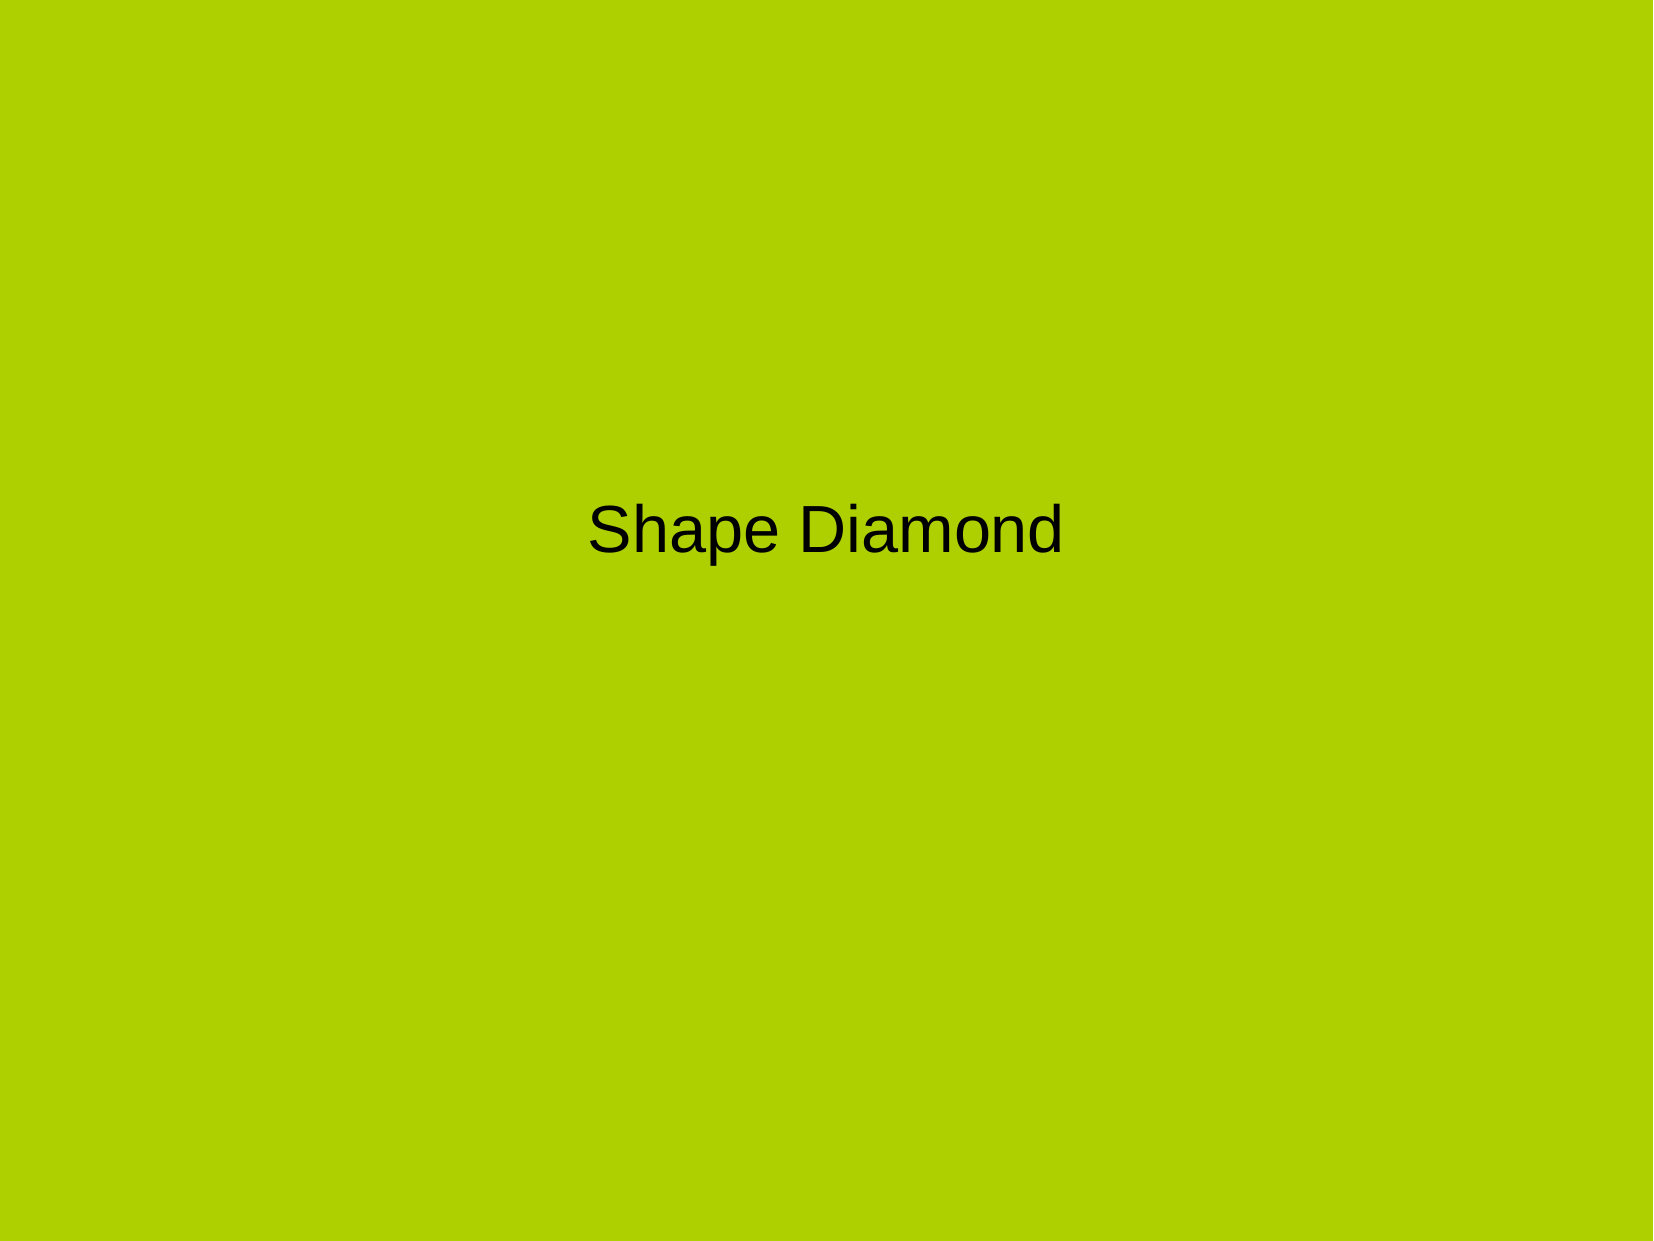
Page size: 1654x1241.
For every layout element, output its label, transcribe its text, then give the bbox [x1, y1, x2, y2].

subtitle Shape Diamond [82, 49, 1571, 1010]
